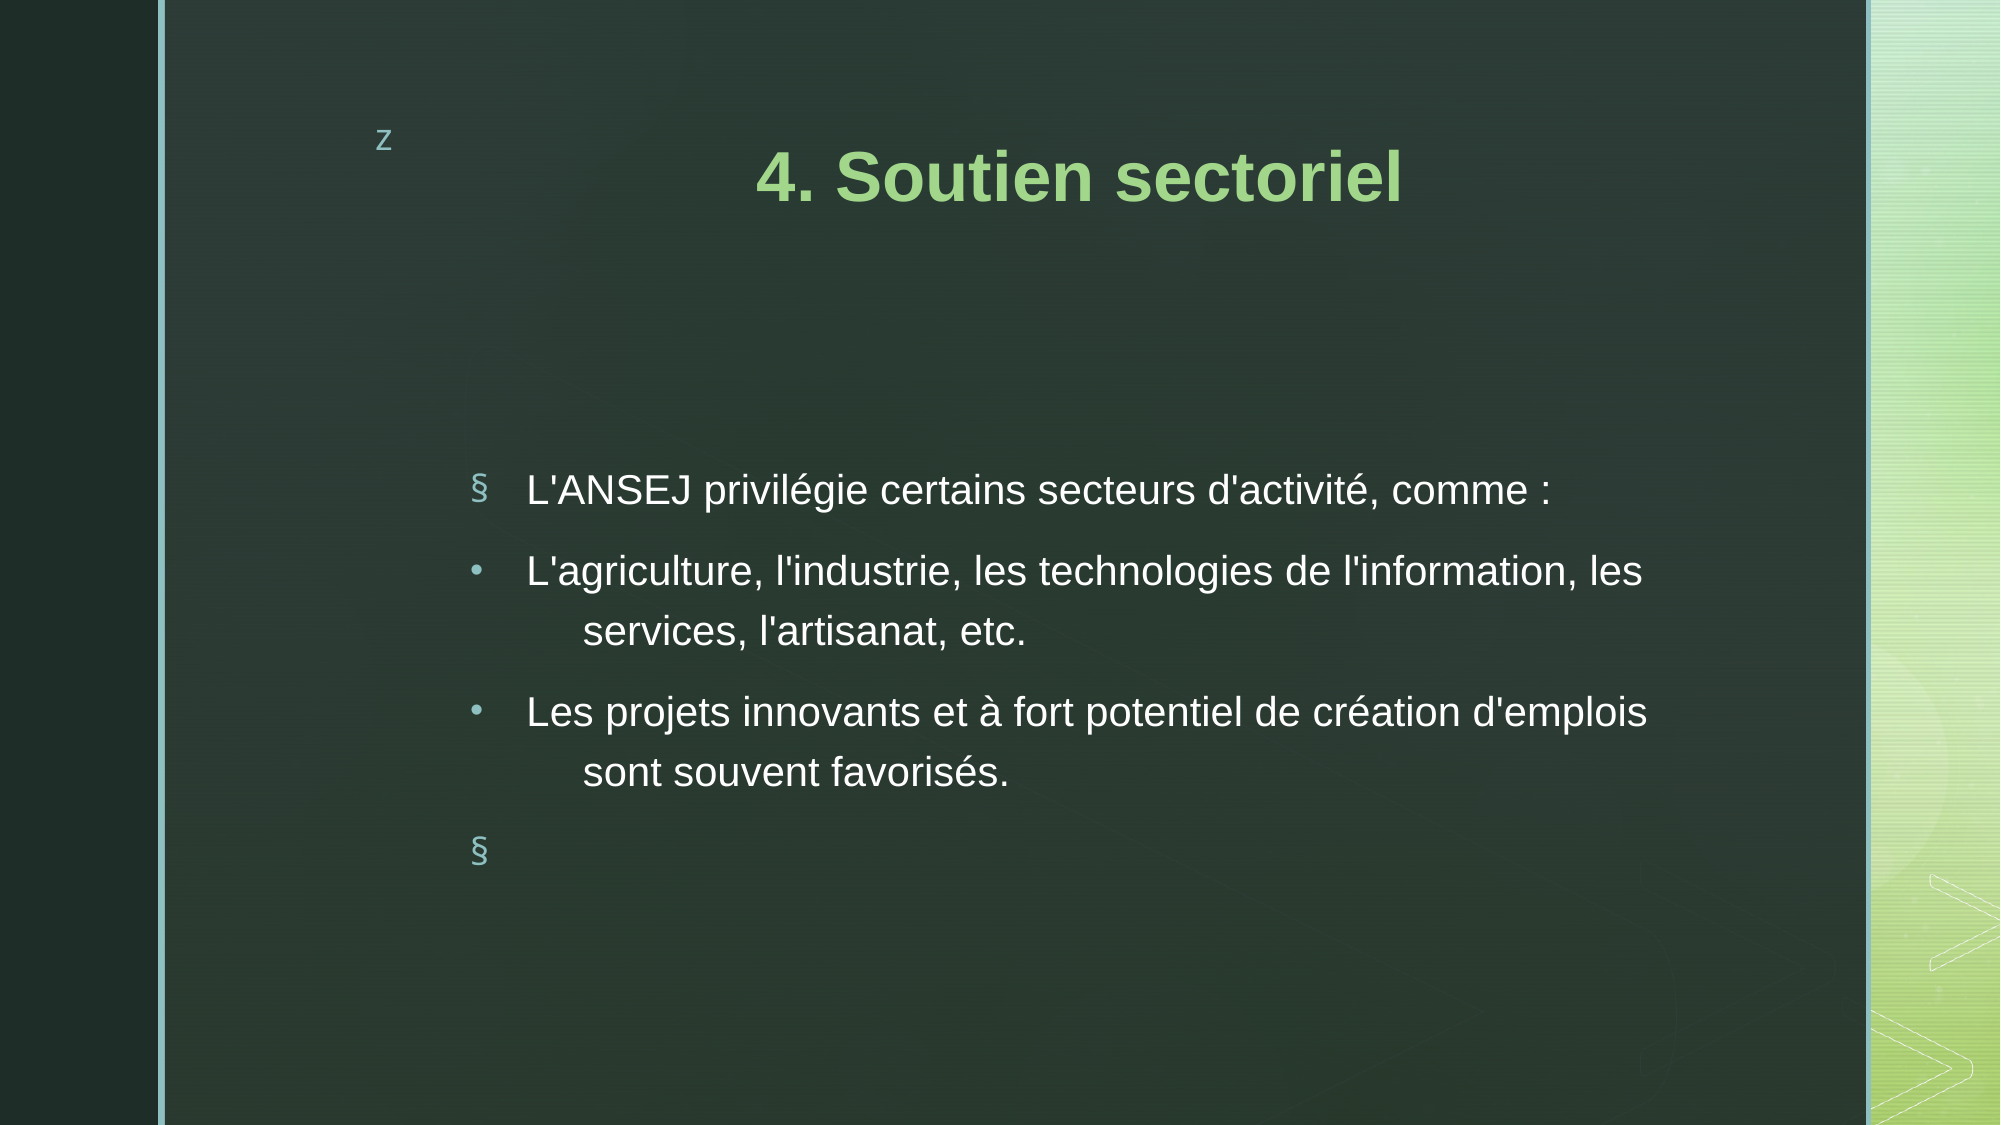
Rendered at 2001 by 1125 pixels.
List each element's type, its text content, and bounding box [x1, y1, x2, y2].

title 4. Soutien sectoriel [428, 132, 1734, 310]
list L'ANSEJ privilégie certains secteurs d'activité, comme : L'agriculture, l'industrie, les technologies de l'information, les services, l'artisanat, etc. Les projets innovants et à fort potentiel de création d'emplois sont souvent favorisés. [454, 336, 1734, 993]
